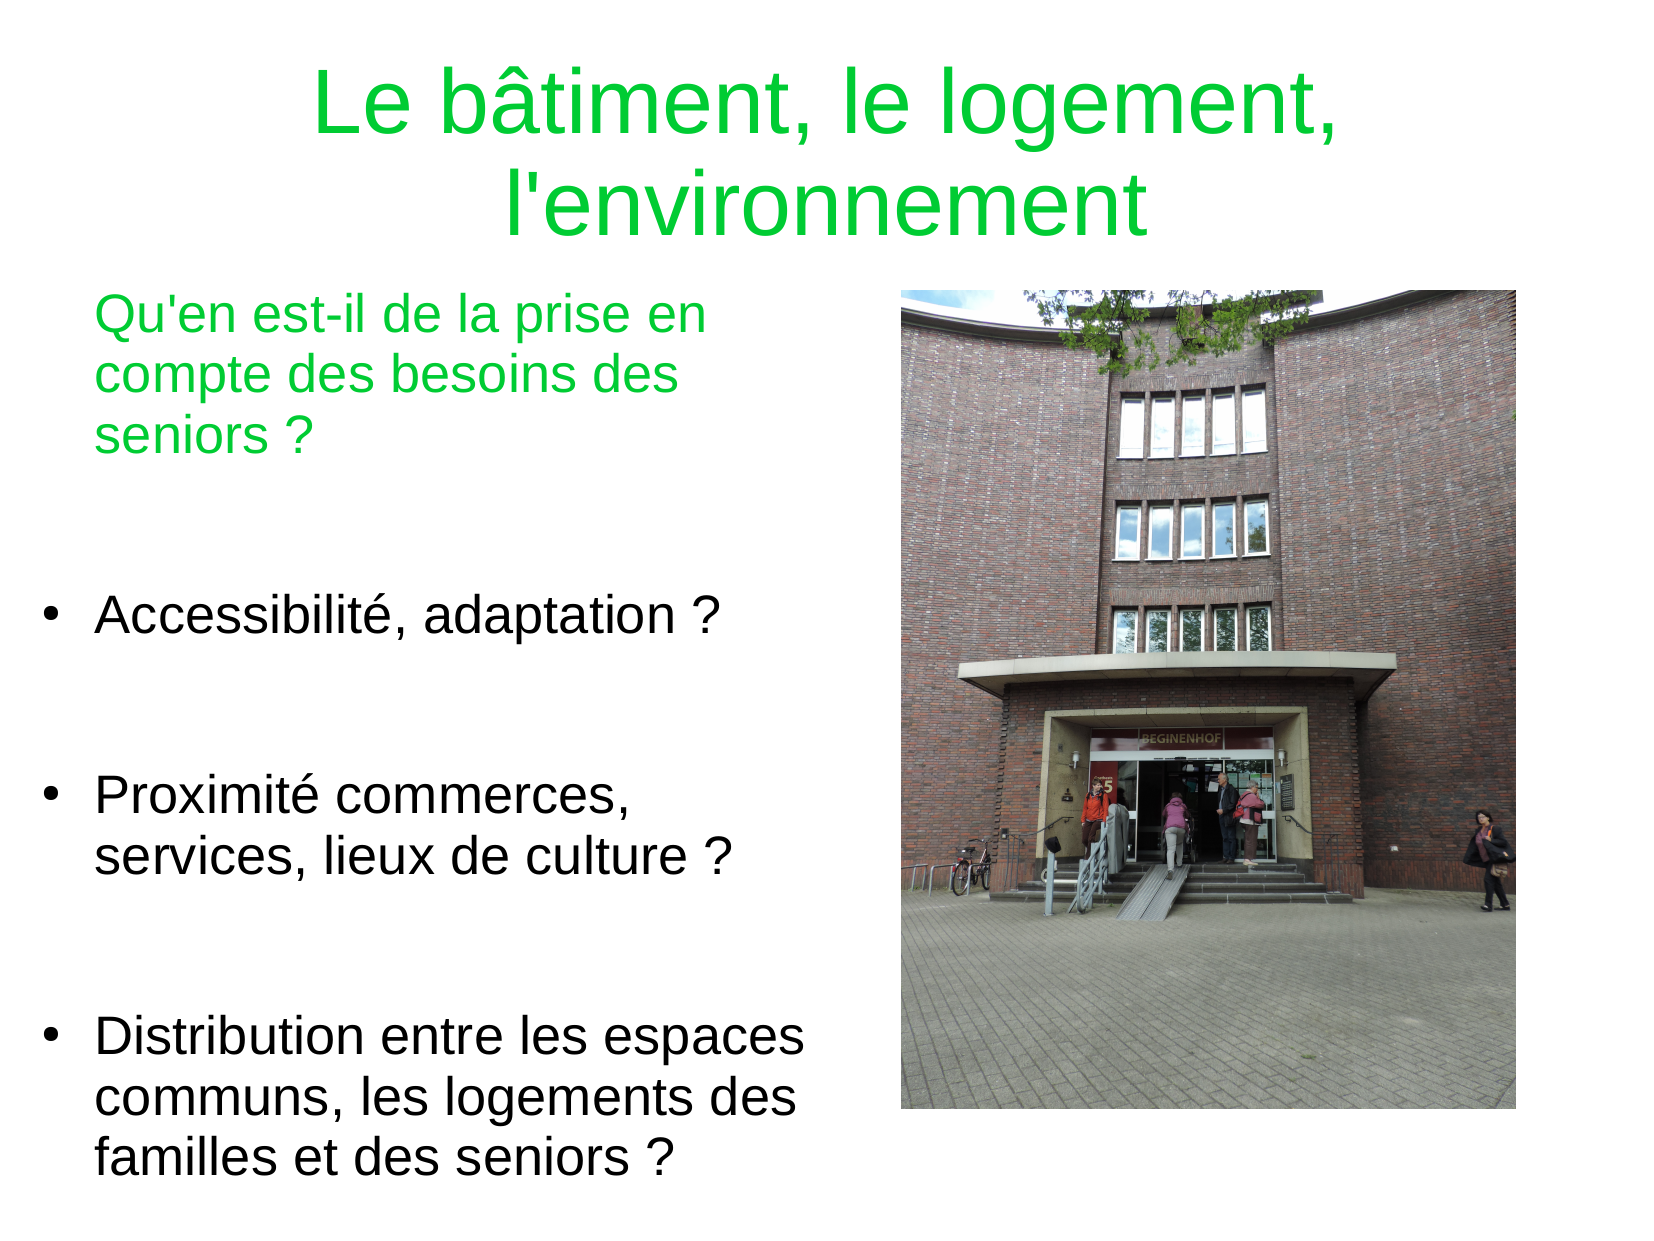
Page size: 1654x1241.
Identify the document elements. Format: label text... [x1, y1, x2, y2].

list Qu'en est-il de la prise en compte des besoins des seniors ? Accessibilité, adaptation ? Proximité commerces, services, lieux de culture ? Distribution entre les espaces communs, les logements des familles et des seniors ? [23, 283, 809, 1188]
picture [901, 290, 1516, 1109]
title Le bâtiment, le logement, l'environnement [82, 49, 1571, 257]
